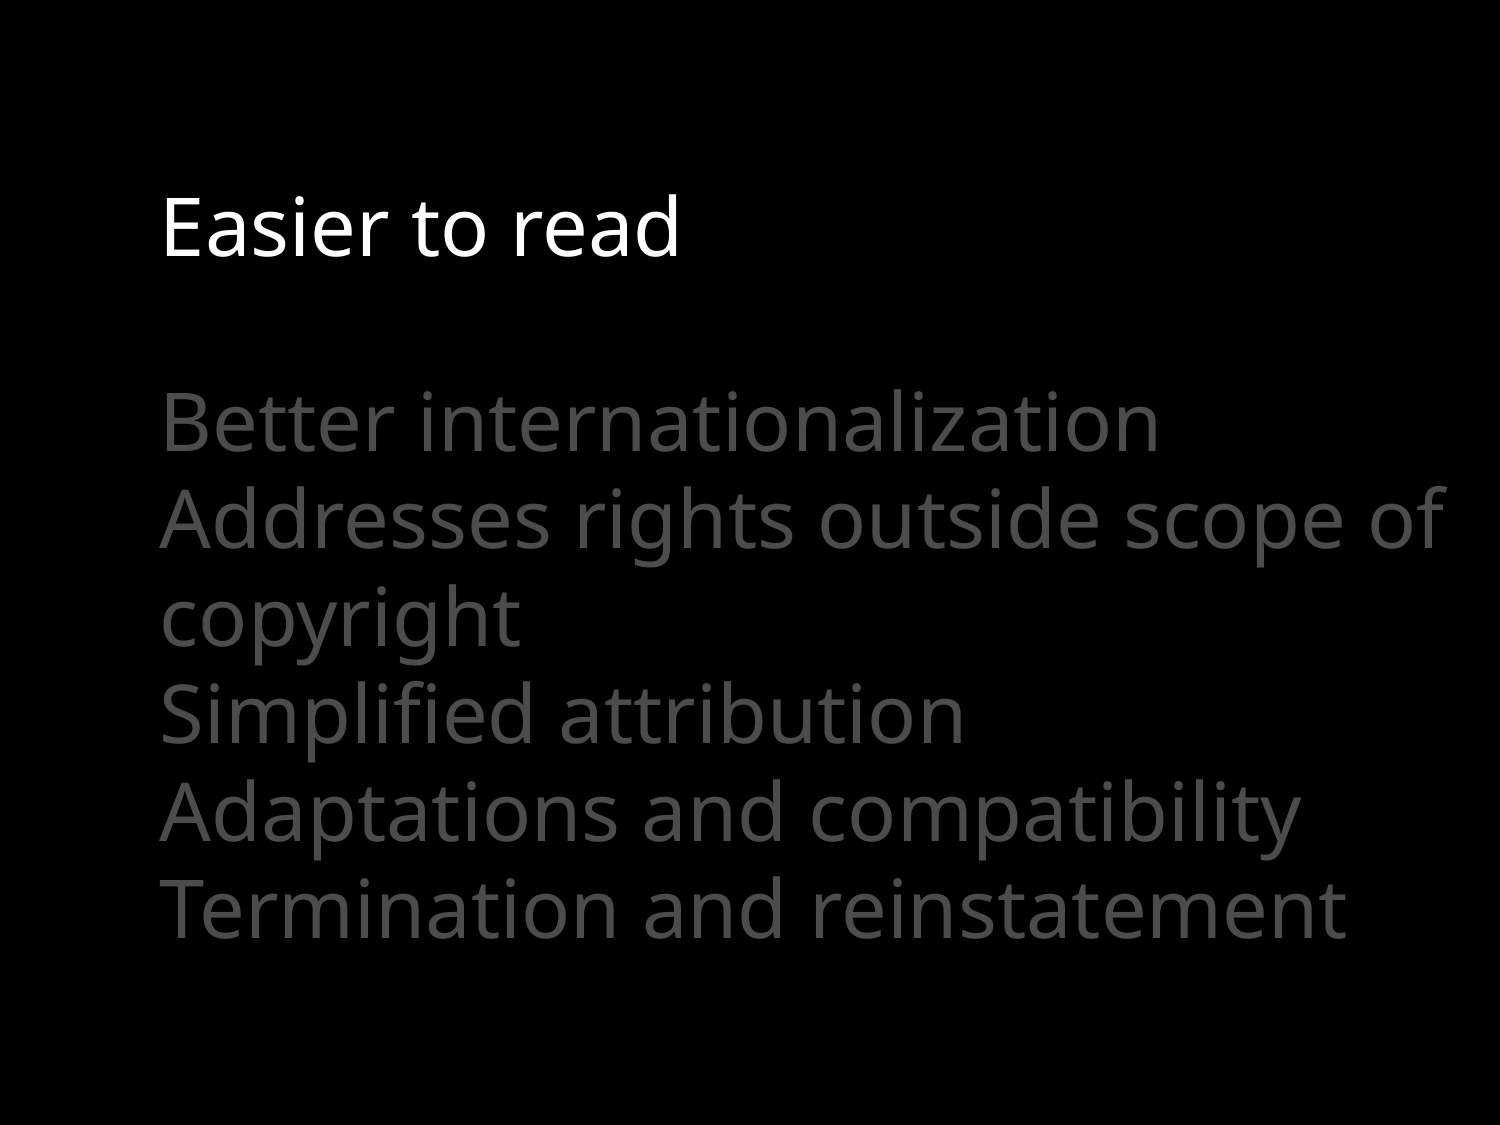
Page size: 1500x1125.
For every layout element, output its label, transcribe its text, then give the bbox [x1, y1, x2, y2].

text_box Easier to read Better internationalization Addresses rights outside scope of copyright Simplified attribution Adaptations and compatibility Termination and reinstatement [144, 444, 1475, 686]
